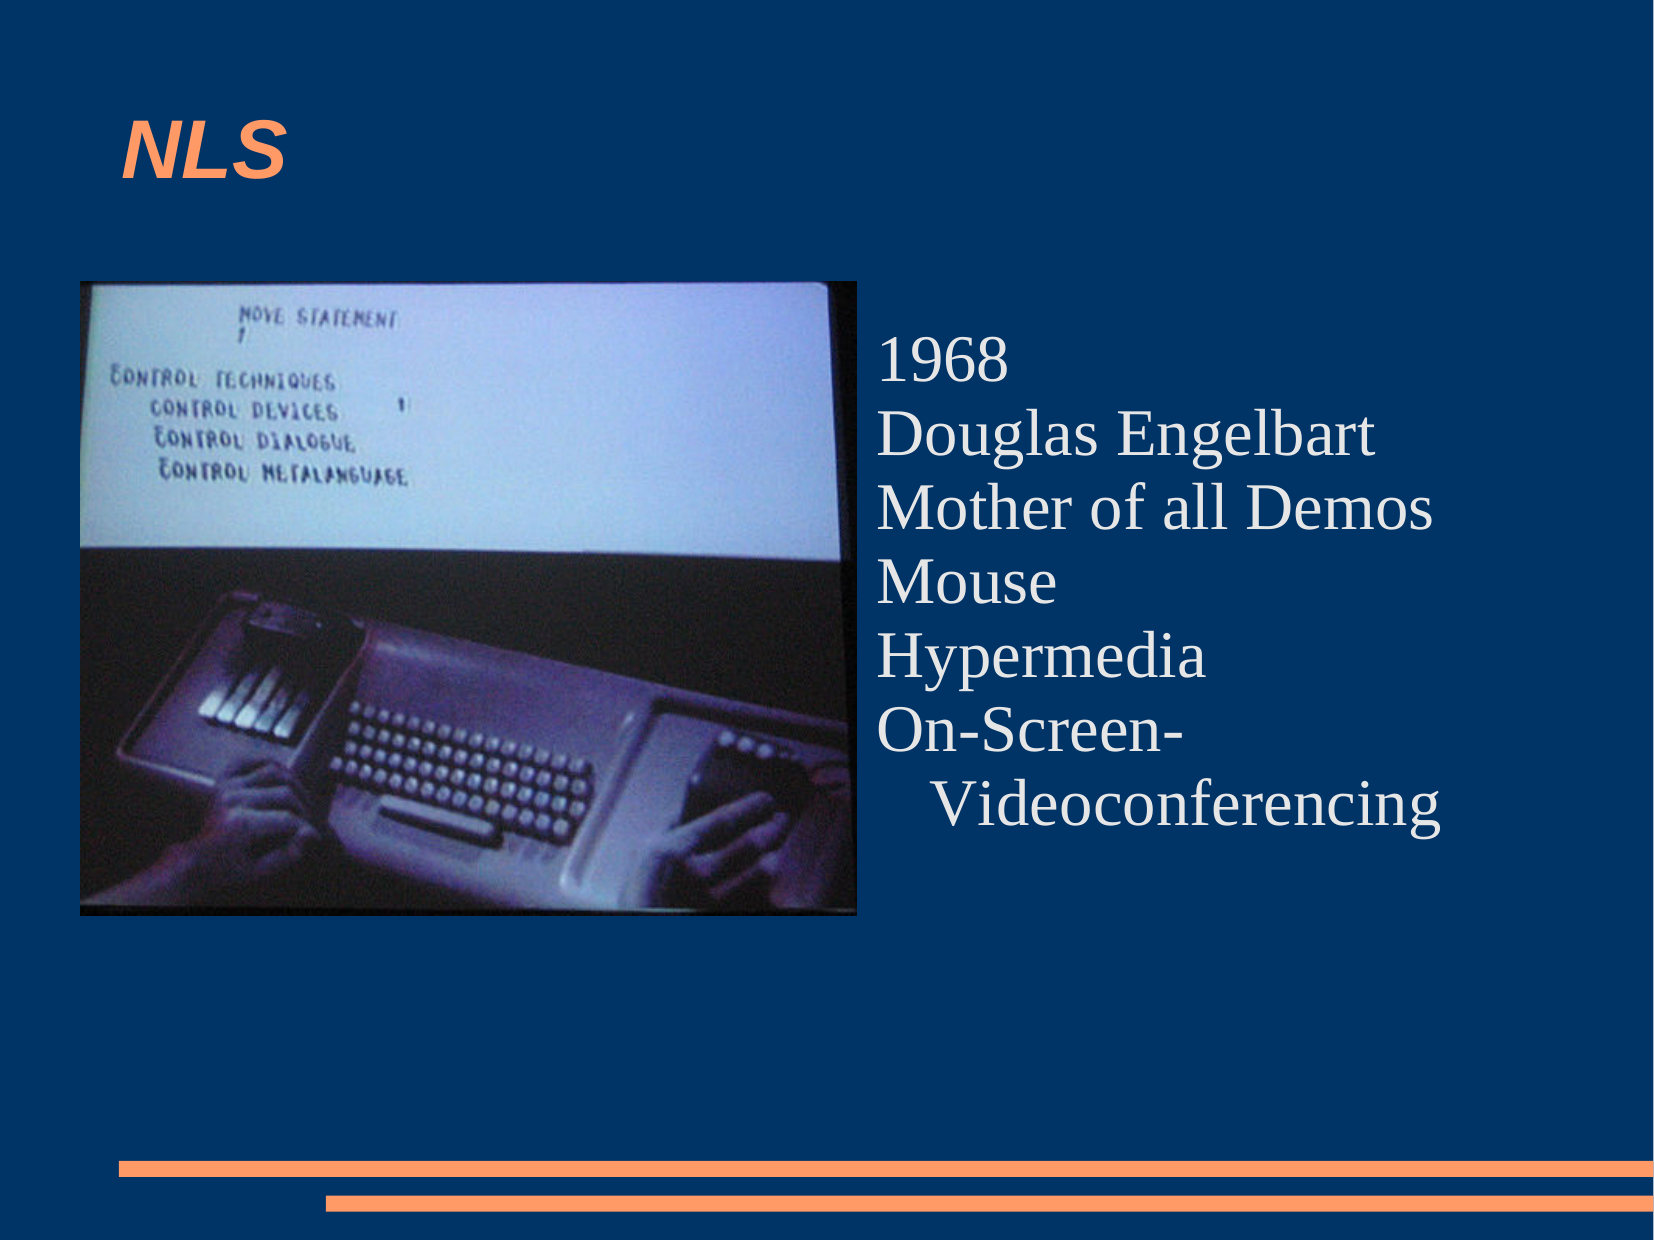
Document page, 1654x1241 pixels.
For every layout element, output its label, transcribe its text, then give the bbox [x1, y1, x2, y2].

list 1968 Douglas Engelbart Mother of all Demos Mouse Hypermedia On-Screen-Videoconferencing [858, 322, 1562, 1133]
picture [80, 281, 857, 916]
title NLS [121, 46, 1534, 254]
